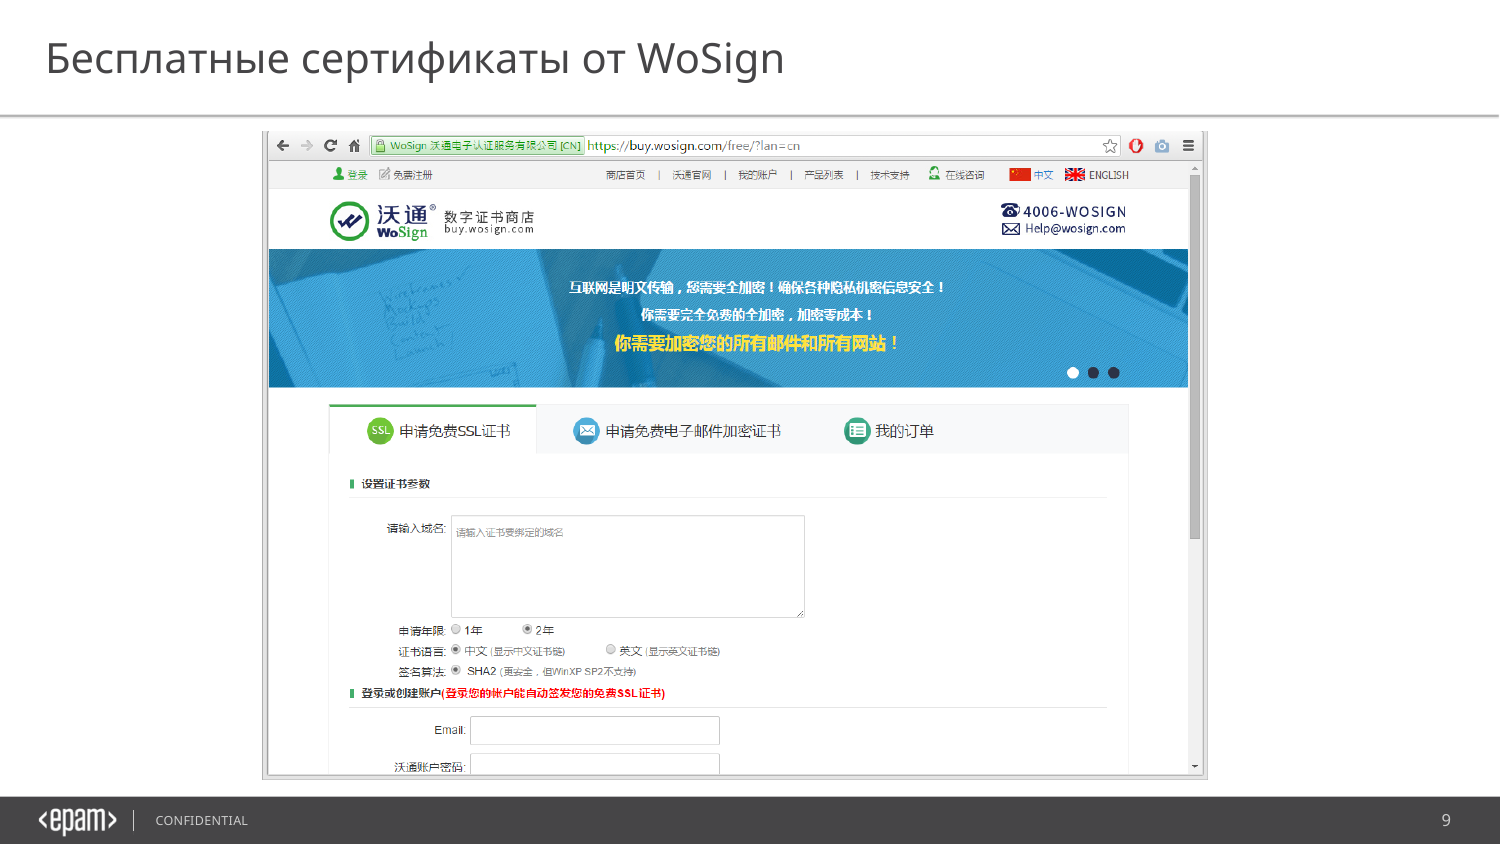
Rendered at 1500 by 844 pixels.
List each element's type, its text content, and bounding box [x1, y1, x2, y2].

picture [38, 808, 117, 837]
picture [262, 131, 1208, 780]
list Бесплатные сертификаты от WoSign [0, 0, 1500, 115]
